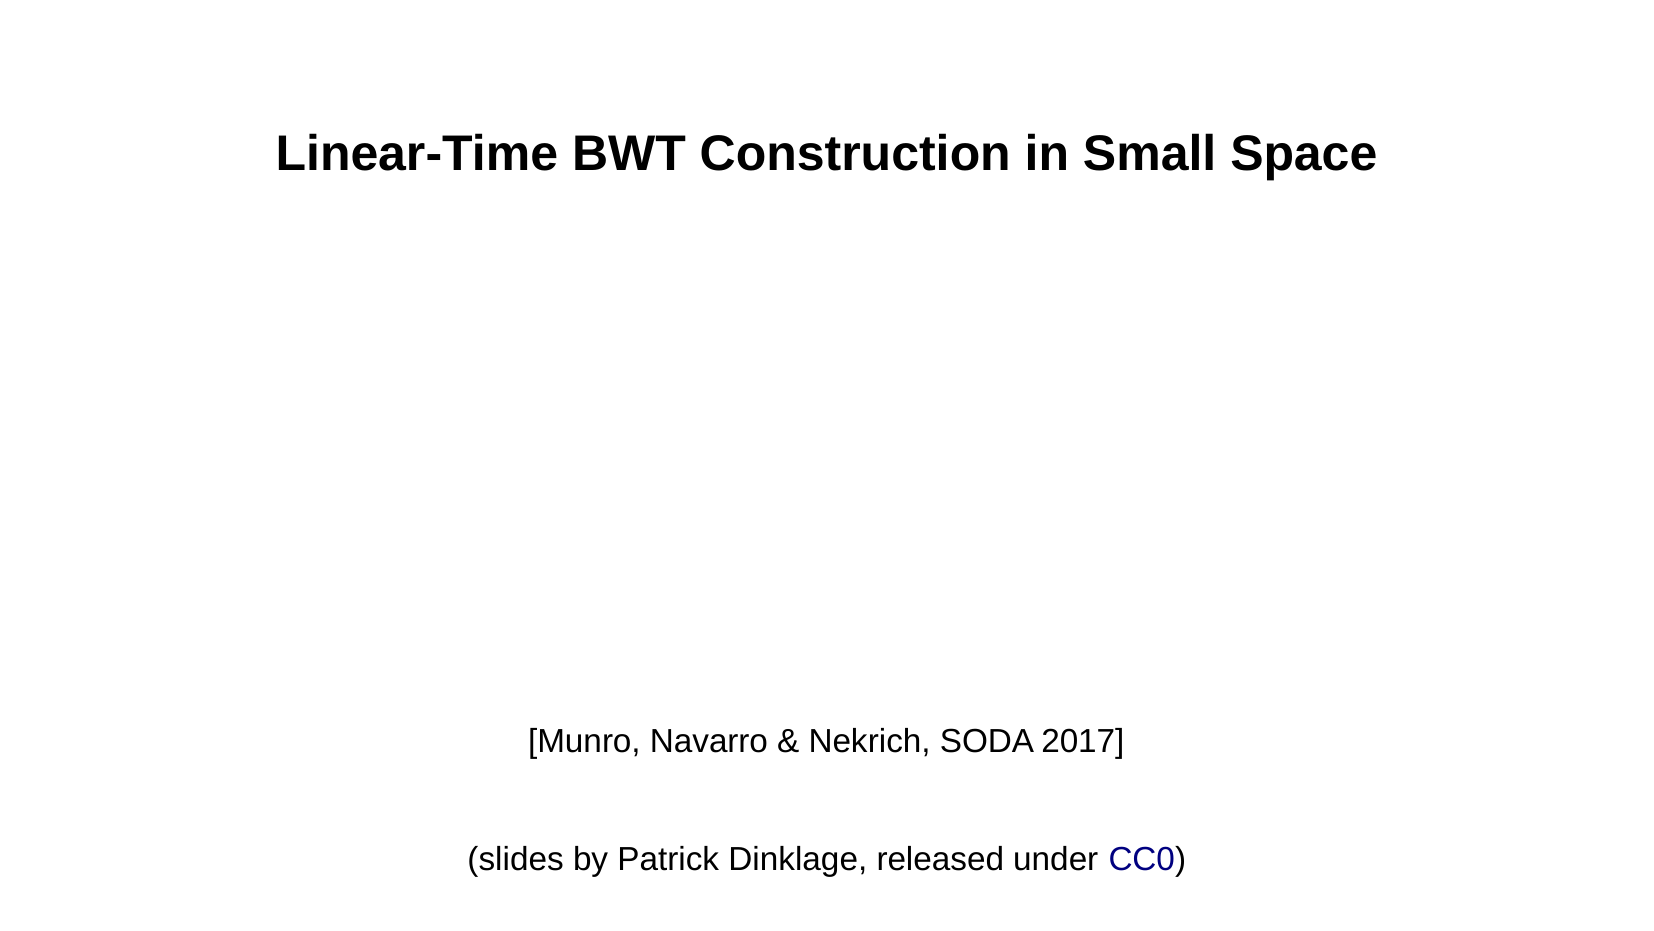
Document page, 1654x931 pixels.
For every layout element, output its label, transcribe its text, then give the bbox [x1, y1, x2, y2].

text_box [Munro, Navarro & Nekrich, SODA 2017] [243, 677, 1410, 804]
text_box (slides by Patrick Dinklage, released under CC0) [452, 832, 1201, 885]
text_box Linear-Time BWT Construction in Small Space [259, 118, 1394, 245]
